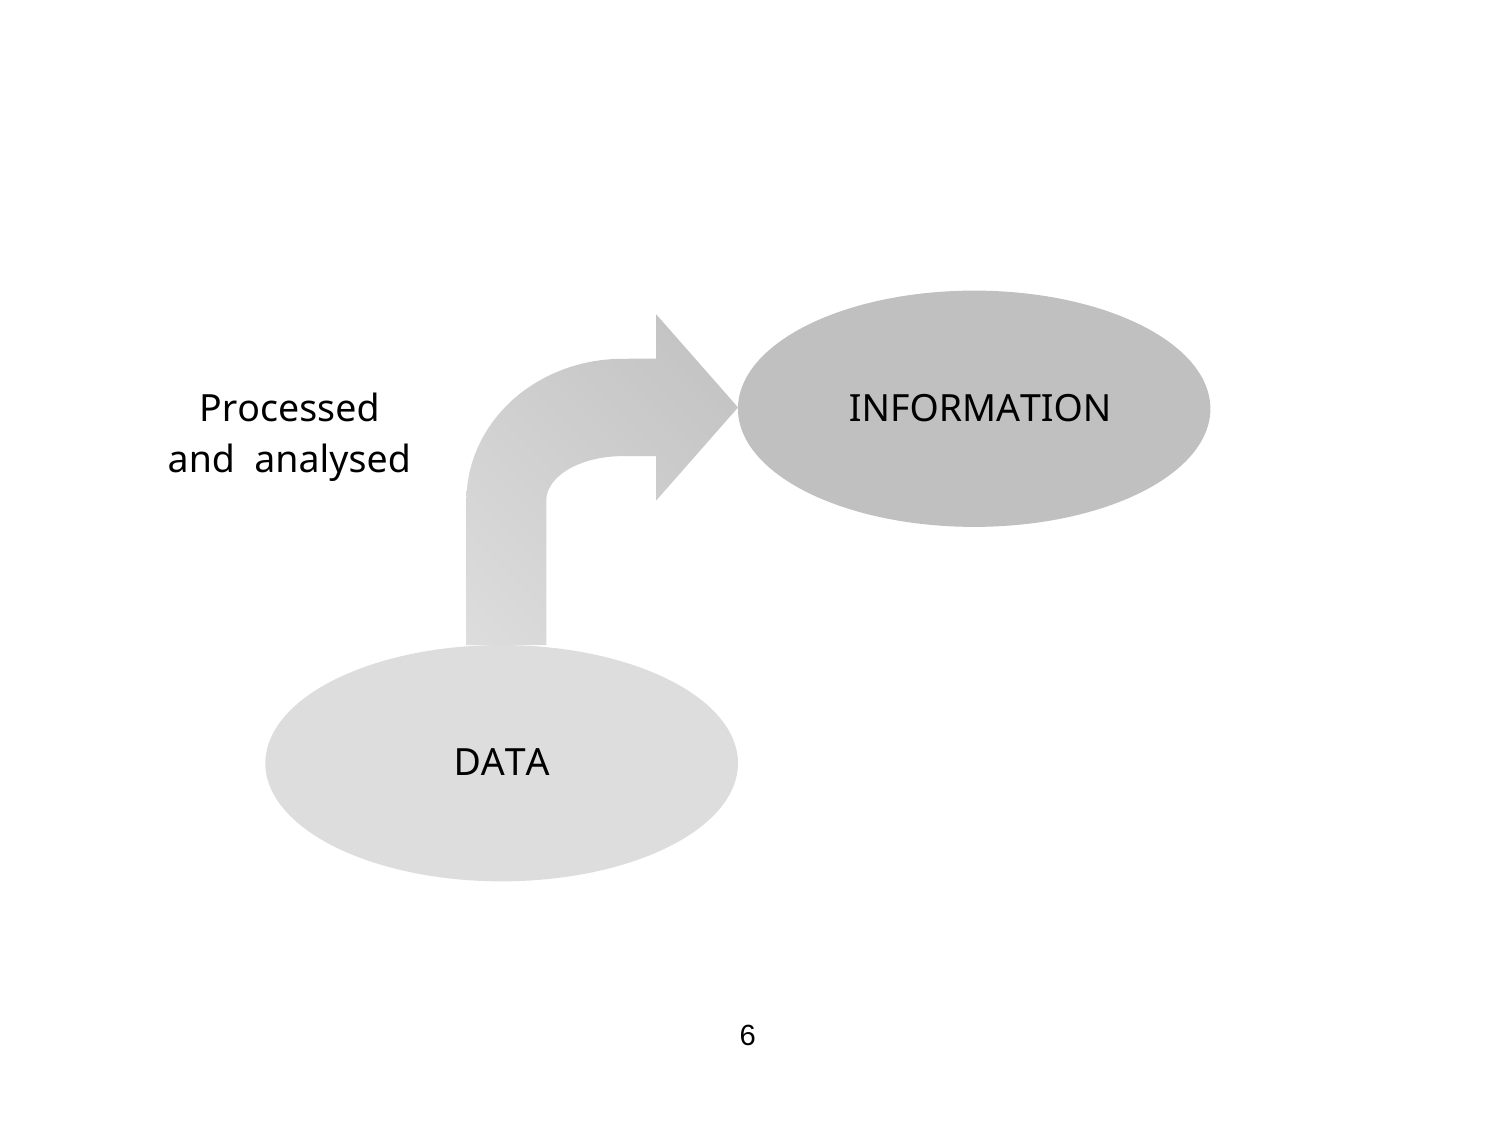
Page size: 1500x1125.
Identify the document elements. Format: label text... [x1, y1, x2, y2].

text_box [265, 290, 1211, 882]
text_box DATA [383, 727, 620, 795]
text_box INFORMATION [808, 373, 1152, 440]
text_box Processed and analysed [147, 373, 432, 491]
